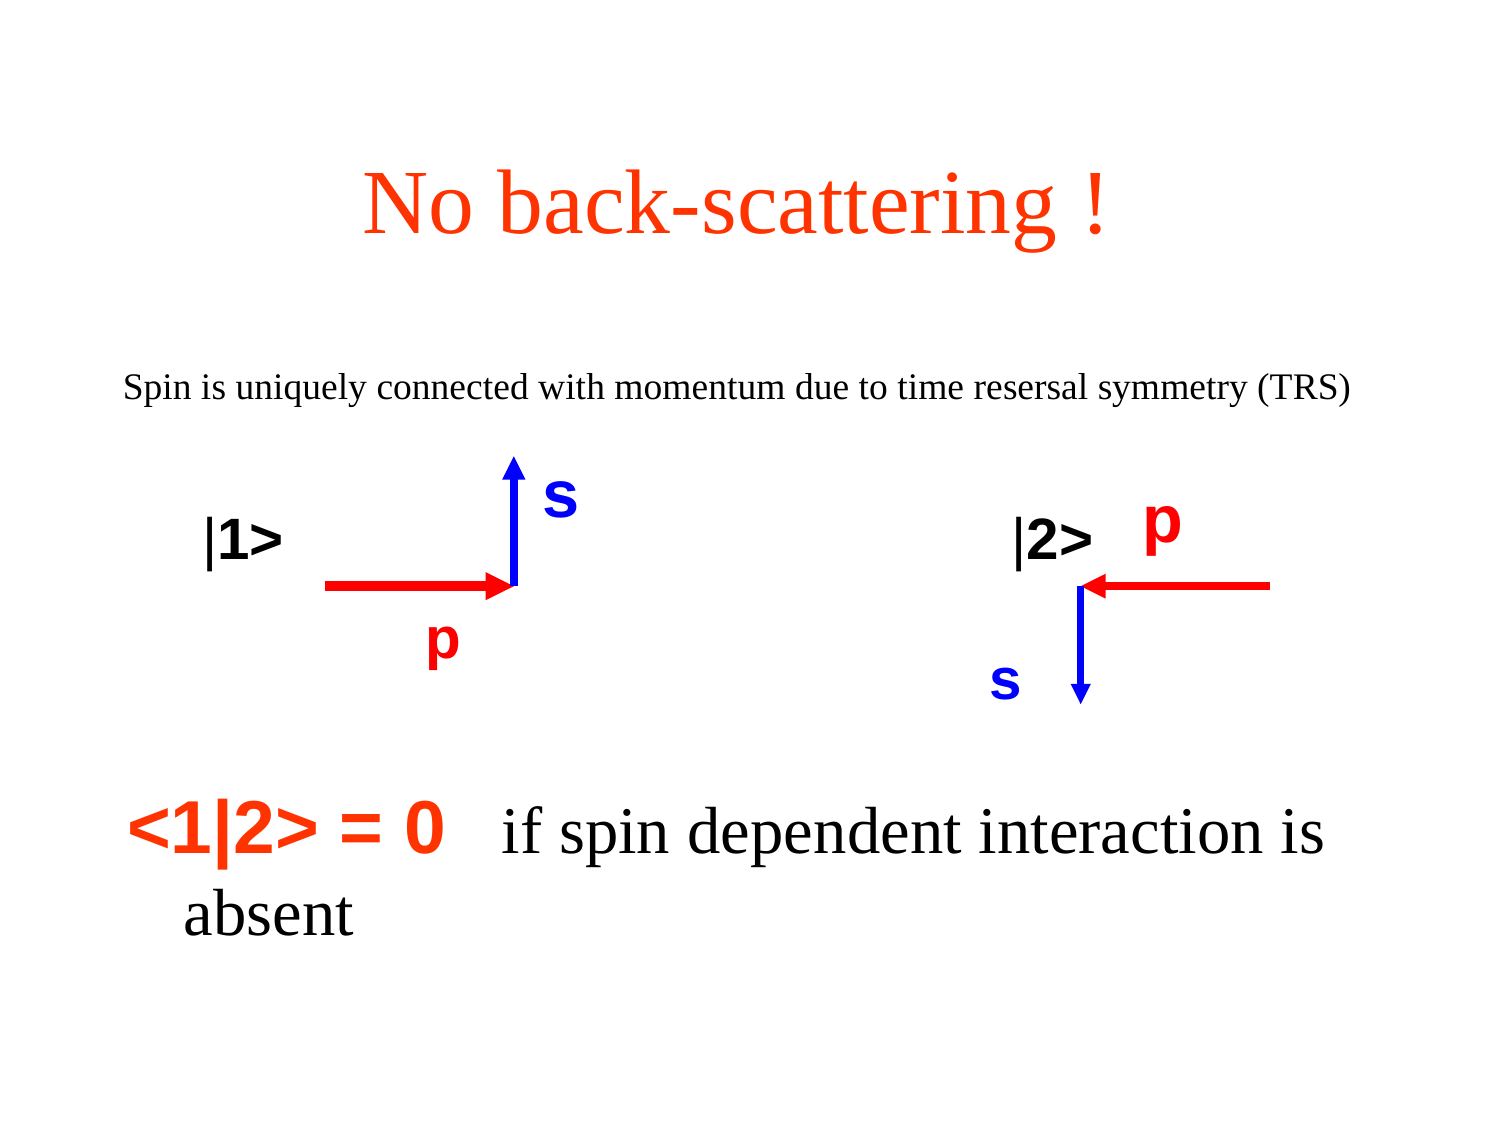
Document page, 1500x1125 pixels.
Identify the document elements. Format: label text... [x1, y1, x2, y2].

text_box p [1128, 467, 1199, 644]
list |1> |2> <1|2> = 0 if spin dependent interaction is absent [112, 324, 1388, 1054]
text_box s [974, 633, 1037, 719]
title No back-scattering ! Spin is uniquely connected with momentum due to time resersal symmetry (TRS) [100, 24, 1375, 415]
text_box p [410, 592, 476, 679]
text_box s [527, 442, 595, 539]
